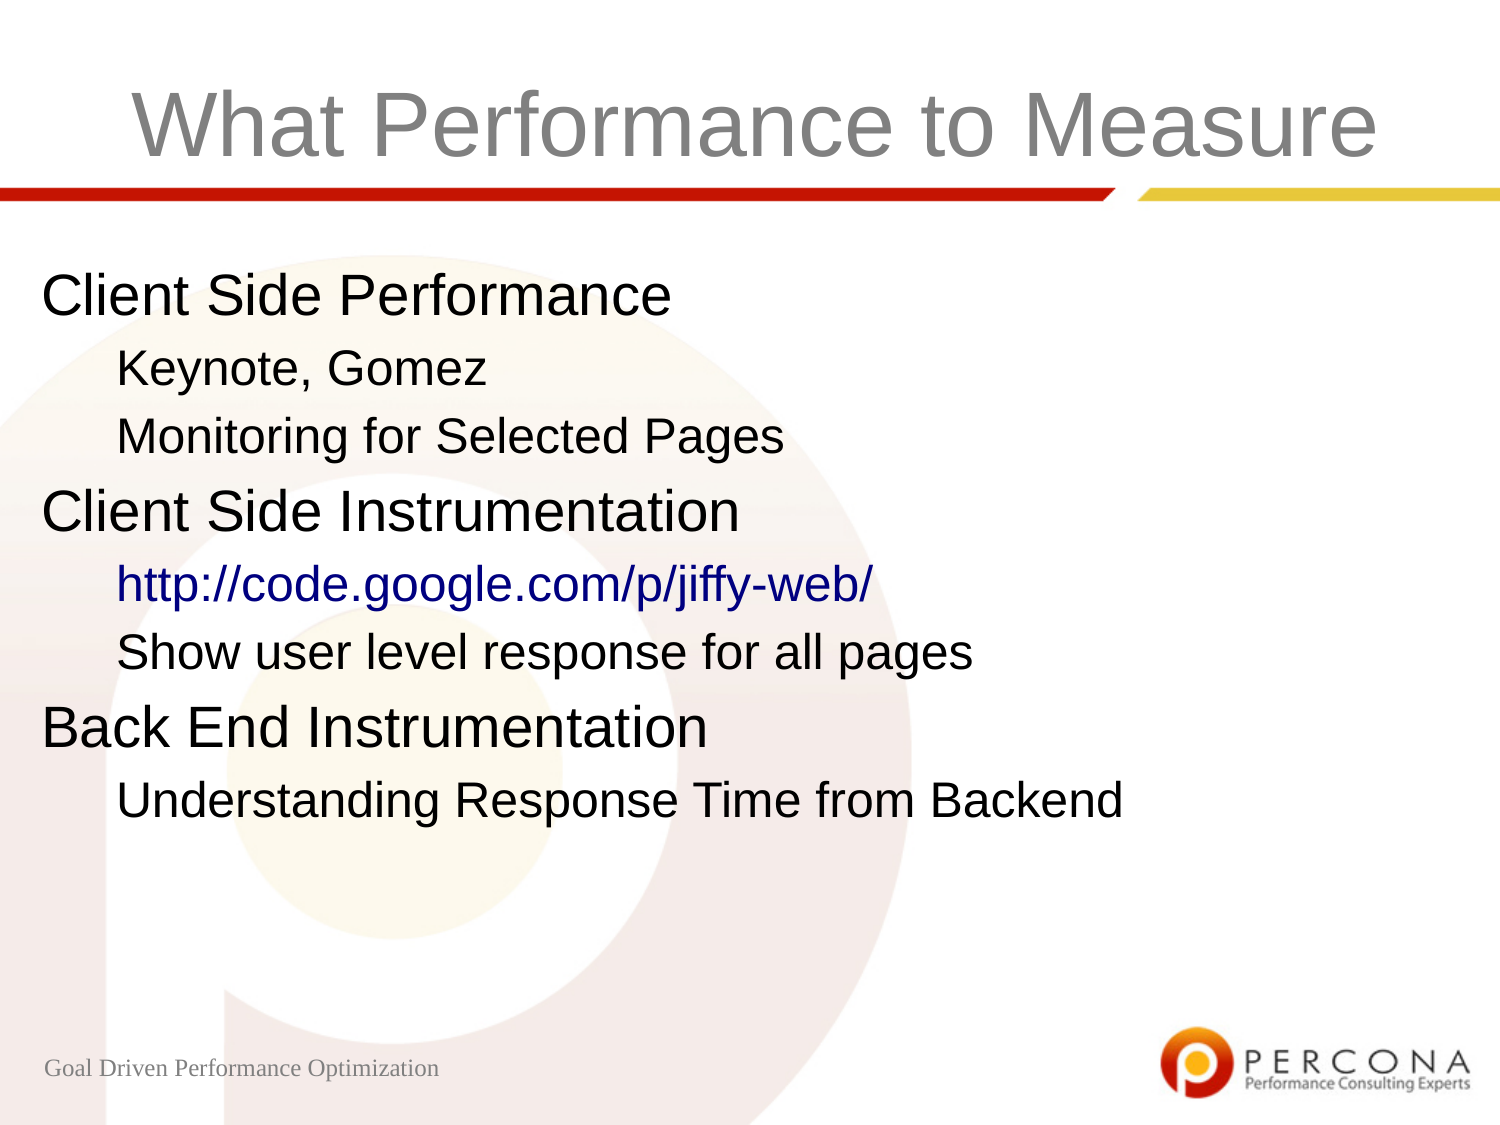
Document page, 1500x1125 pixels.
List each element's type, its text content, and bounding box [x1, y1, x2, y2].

list Client Side Performance Keynote, Gomez Monitoring for Selected Pages Client Side Instrumentation http://code.google.com/p/jiffy-web/ Show user level response for all pages Back End Instrumentation Understanding Response Time from Backend [41, 262, 1471, 991]
picture [0, 0, 1500, 1125]
title What Performance to Measure [41, 62, 1471, 187]
